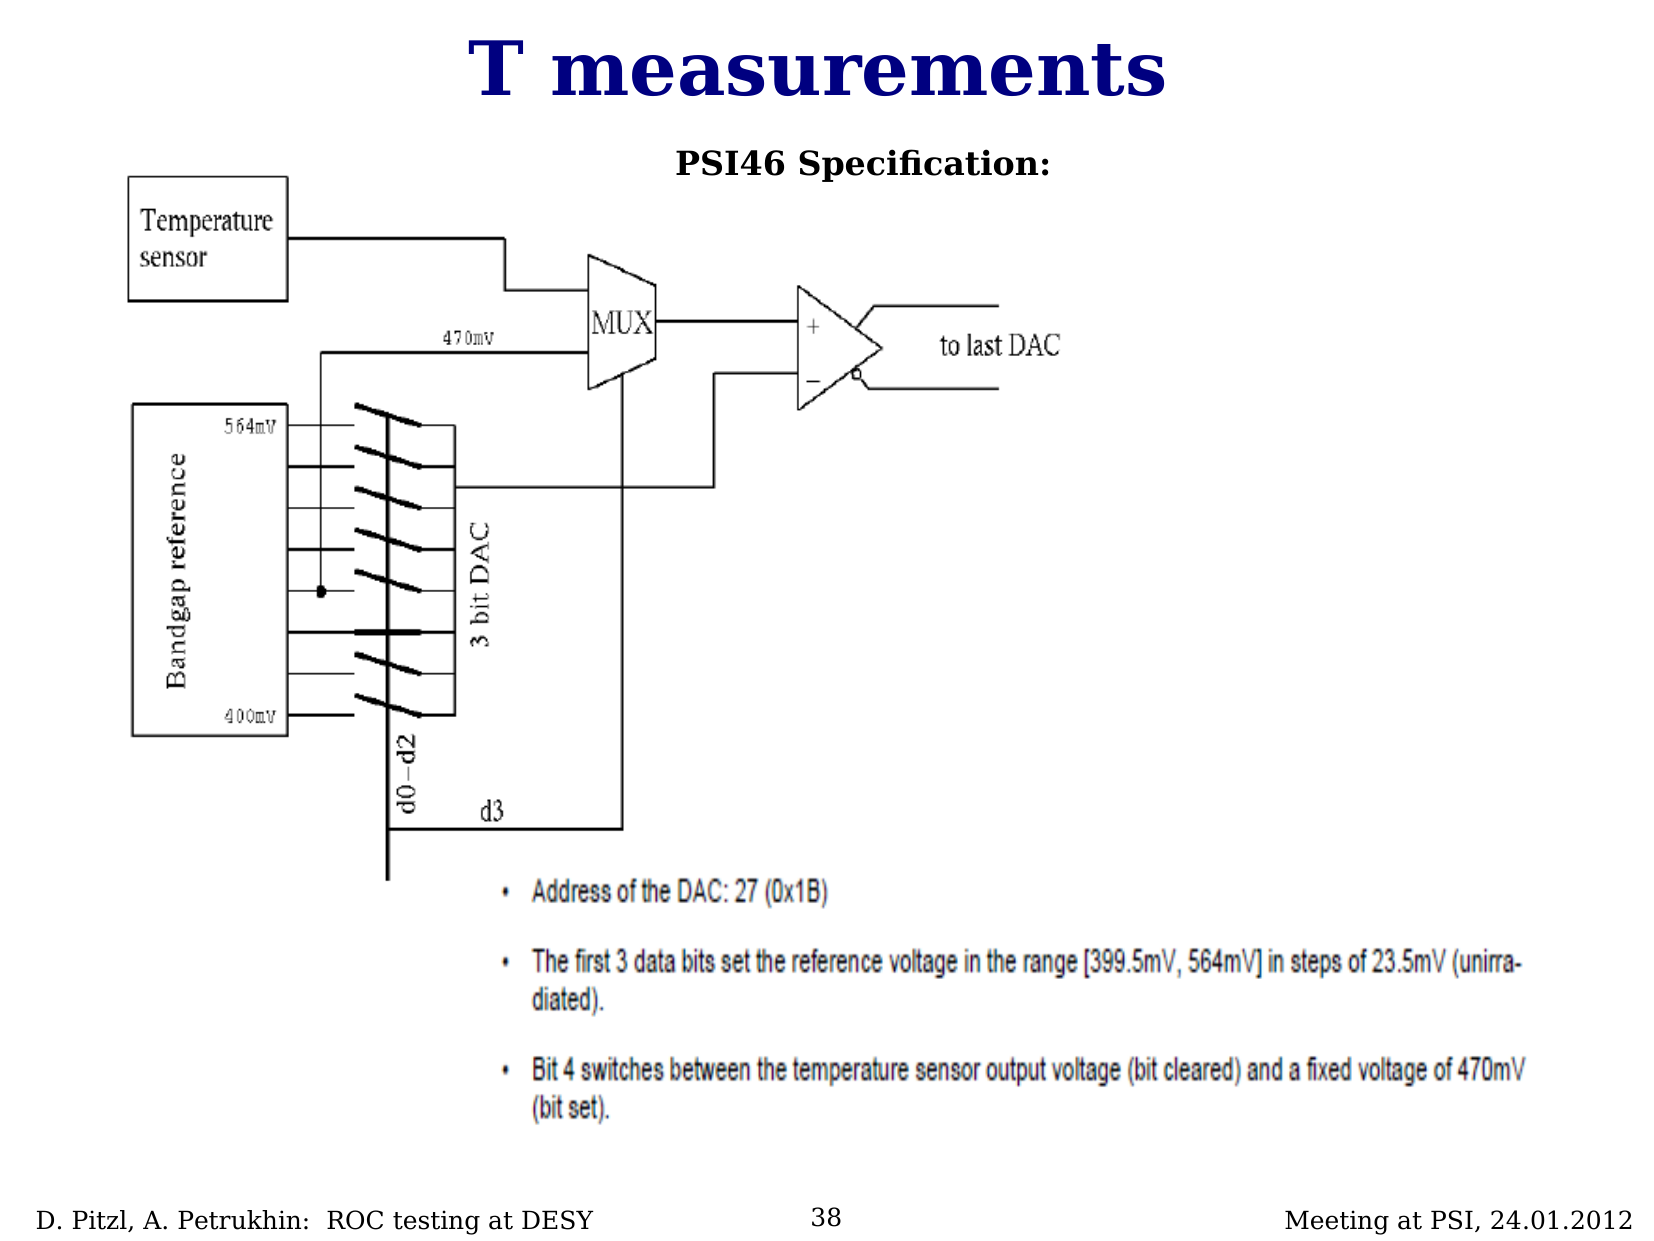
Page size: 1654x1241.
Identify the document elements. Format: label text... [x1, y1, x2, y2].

picture [59, 159, 1562, 1163]
text_box PSI46 Specification: [675, 135, 1055, 175]
title T measurements [112, 23, 1525, 115]
